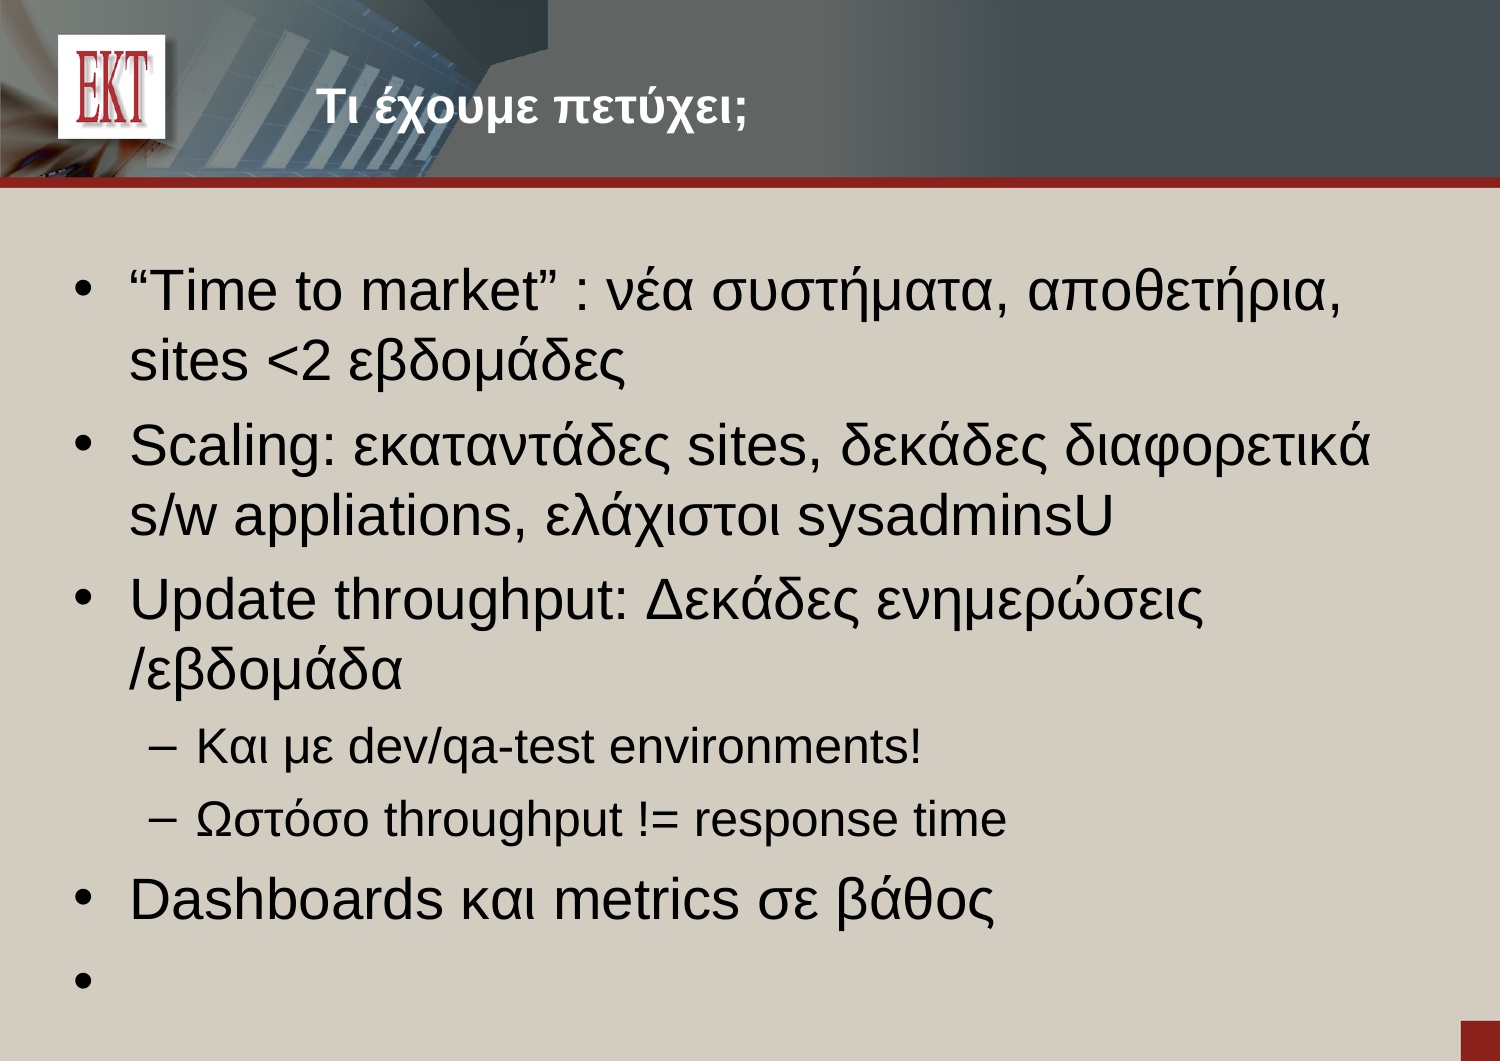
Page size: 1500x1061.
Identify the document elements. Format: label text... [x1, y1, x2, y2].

picture [0, 0, 1500, 1061]
title Τι έχουμε πετύχει; [301, 42, 1426, 165]
list “Time to market” : νέα συστήματα, αποθετήρια, sites <2 εβδομάδες Scaling: εκαταντάδες sites, δεκάδες διαφορετικά s/w appliations, ελάχιστοι sysadminsU Update throughput: Δεκάδες ενημερώσεις /εβδομάδα Και με dev/qa-test environments! Ωστόσο throughput != response time Dashboards και metrics σε βάθος [59, 244, 1410, 1024]
